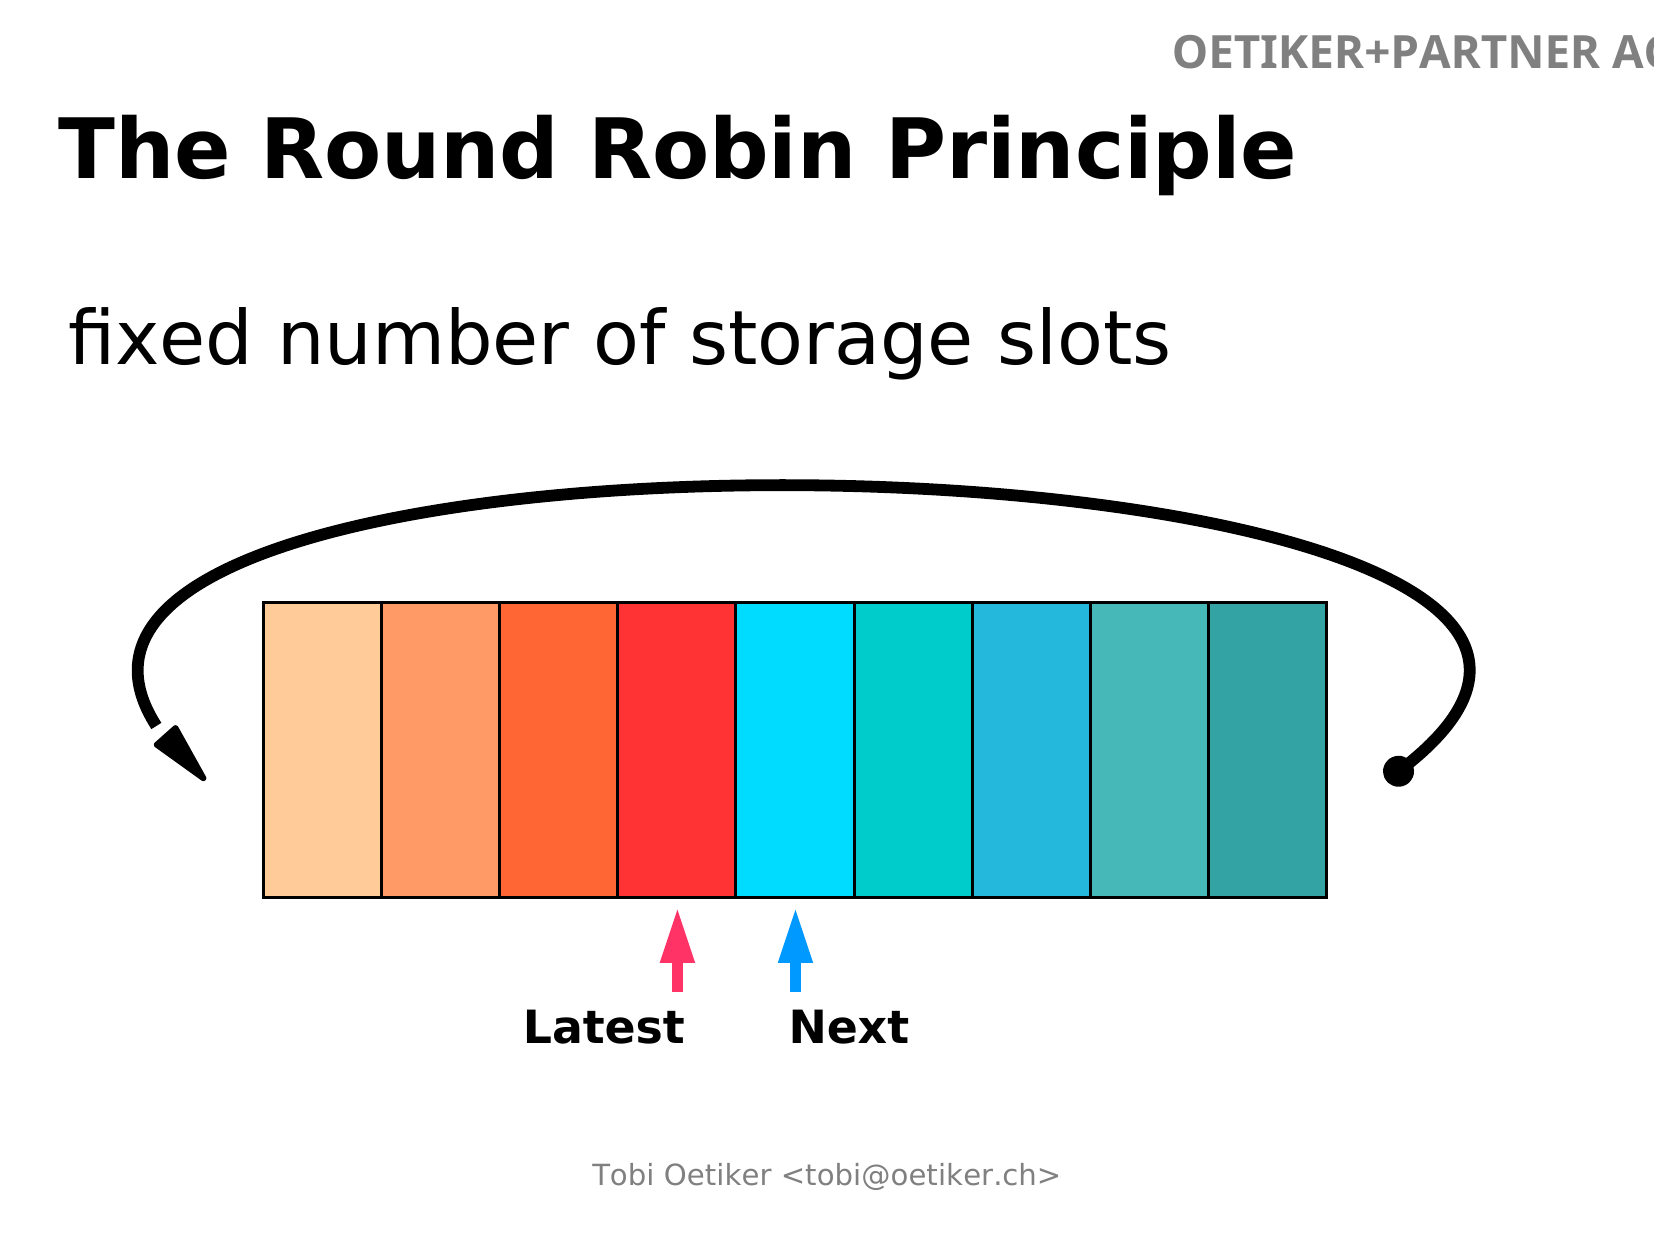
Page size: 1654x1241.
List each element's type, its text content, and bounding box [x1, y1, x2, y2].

text_box [263, 602, 1327, 898]
title The Round Robin Principle [59, 75, 1607, 225]
text_box Latest [506, 992, 702, 1064]
list fixed number of storage slots [50, 295, 1571, 1099]
text_box Next [772, 992, 926, 1064]
